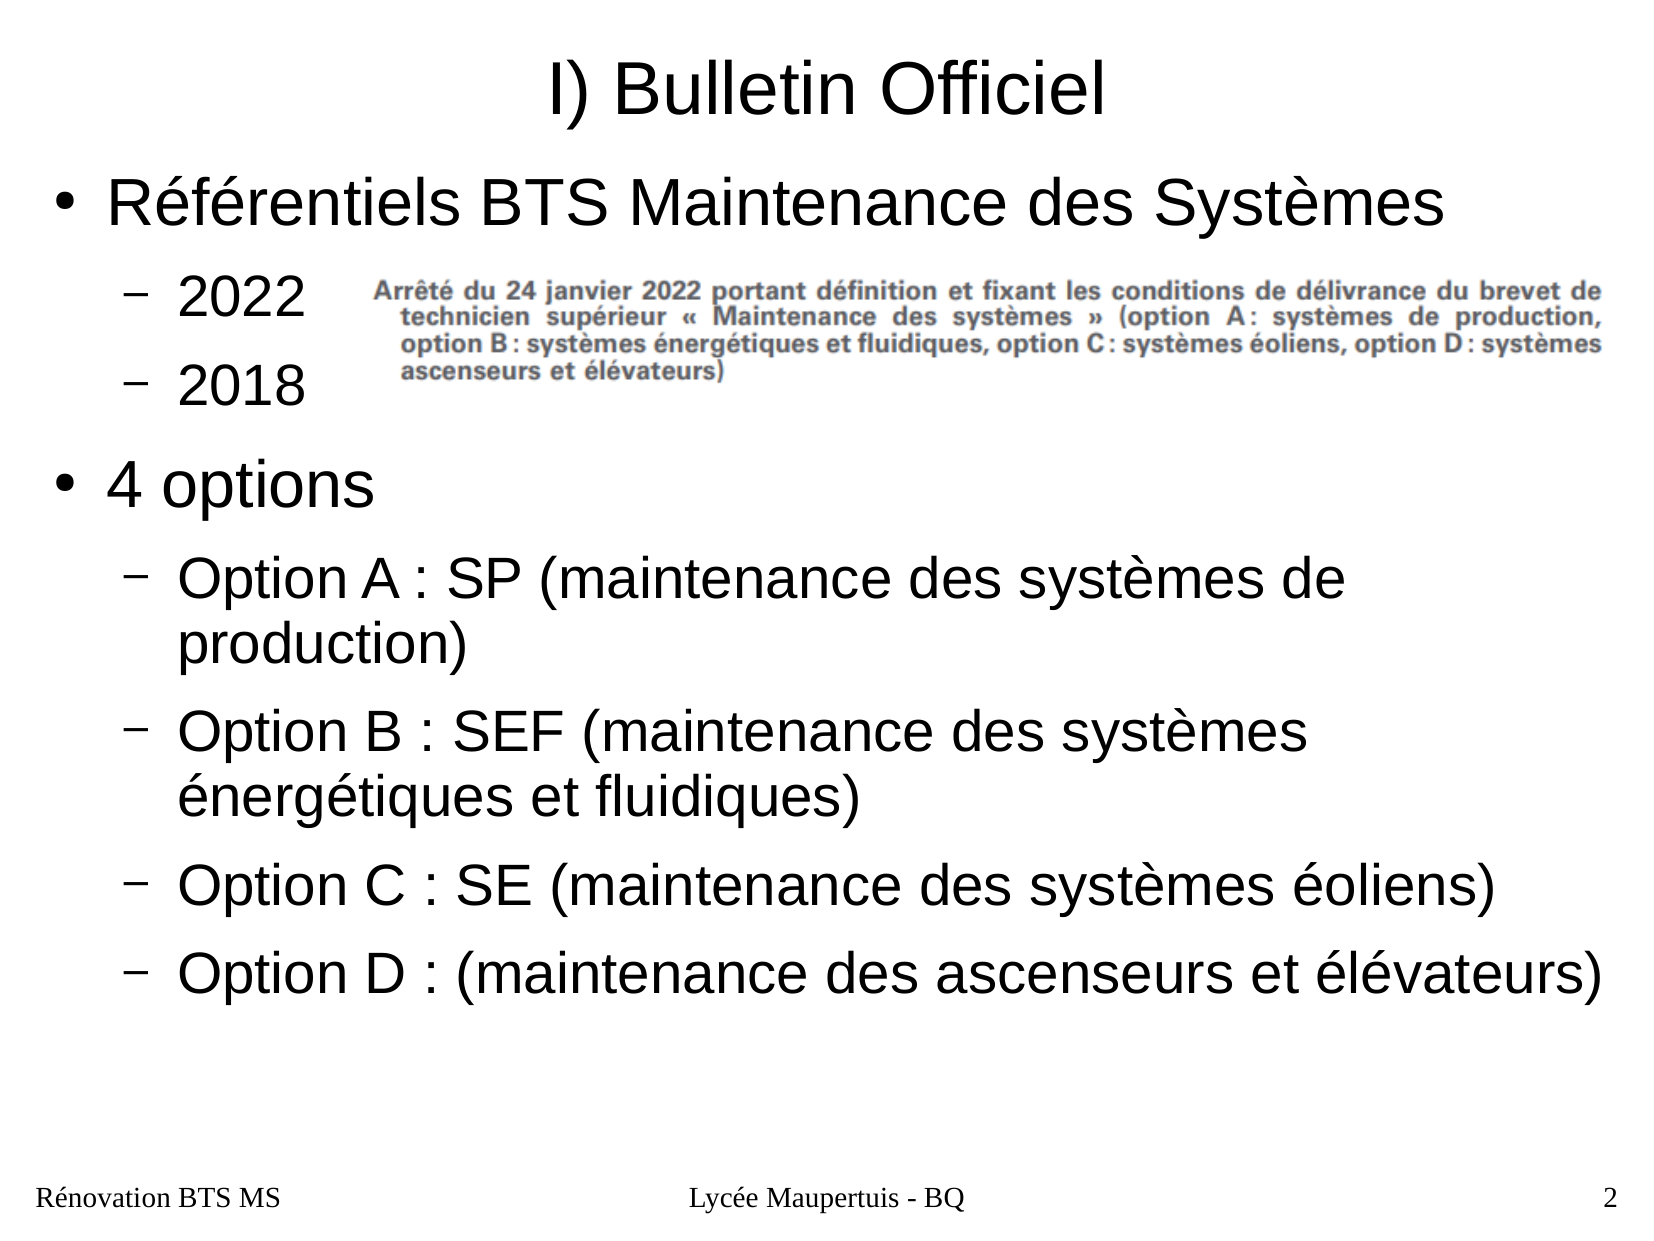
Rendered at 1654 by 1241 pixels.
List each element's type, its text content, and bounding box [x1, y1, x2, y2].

picture [368, 271, 1617, 390]
title I) Bulletin Officiel [35, 35, 1619, 142]
list Référentiels BTS Maintenance des Systèmes 2022 2018 4 options Option A : SP (maintenance des systèmes de production) Option B : SEF (maintenance des systèmes énergétiques et fluidiques) Option C : SE (maintenance des systèmes éoliens) Option D : (maintenance des ascenseurs et élévateurs) [35, 165, 1619, 1170]
